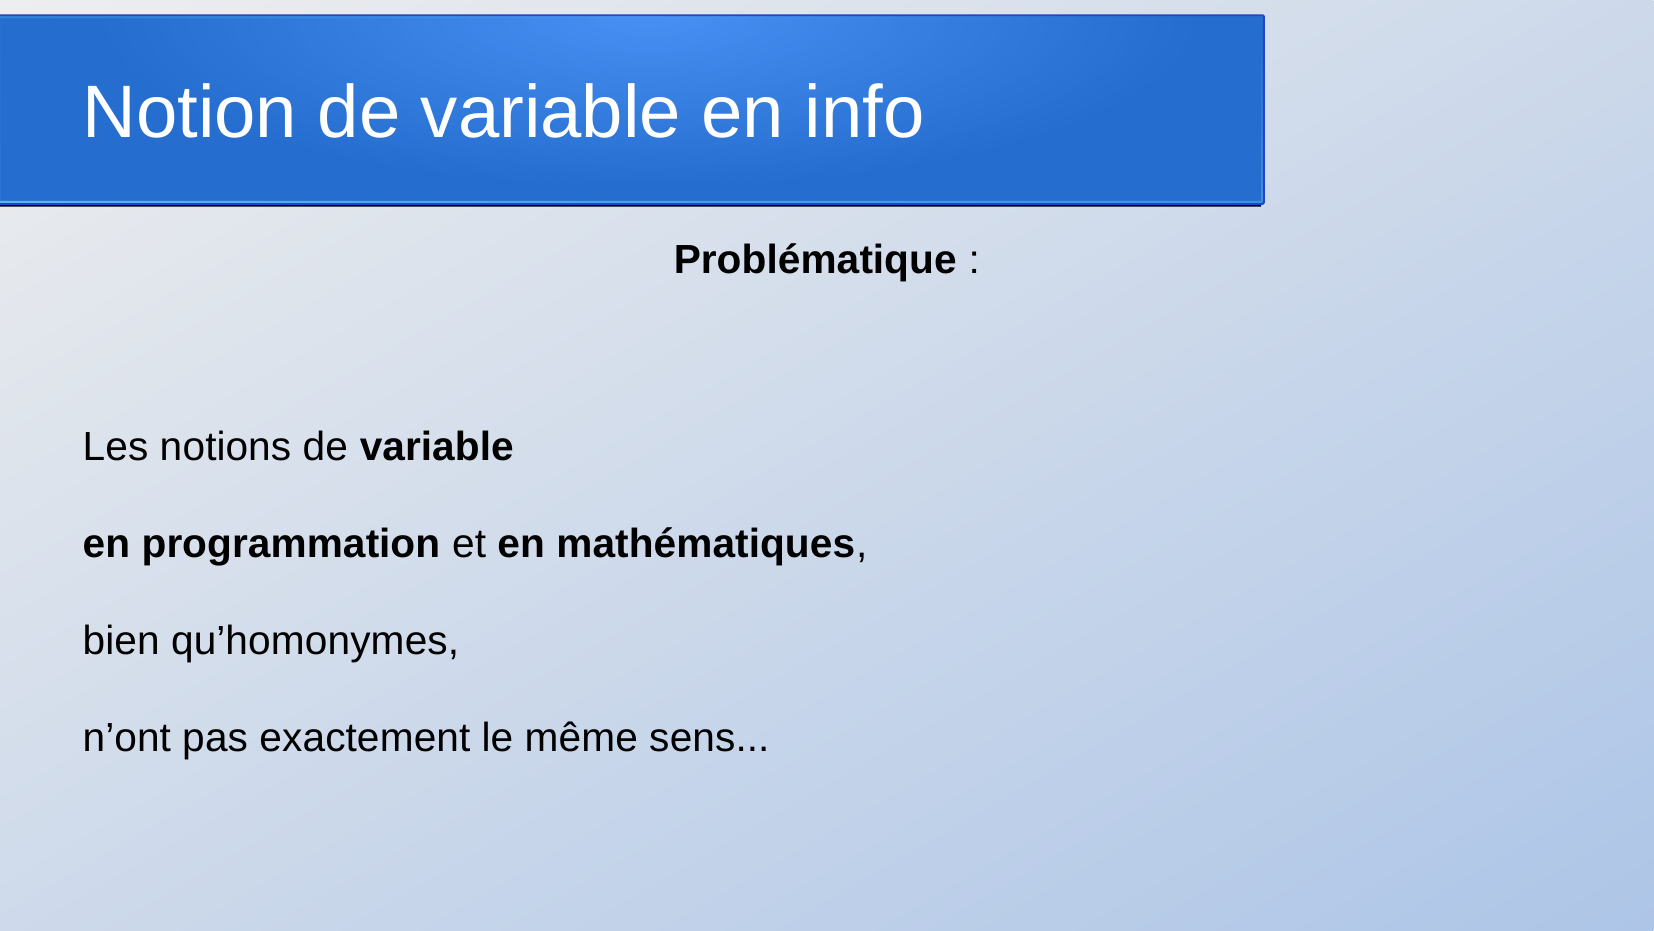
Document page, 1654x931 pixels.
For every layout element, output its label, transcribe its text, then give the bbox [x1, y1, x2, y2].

title Notion de variable en info [82, 35, 1235, 189]
list Problématique : Les notions de variable en programmation et en mathématiques, bien qu’homonymes, n’ont pas exactement le même sens... [82, 236, 1571, 764]
